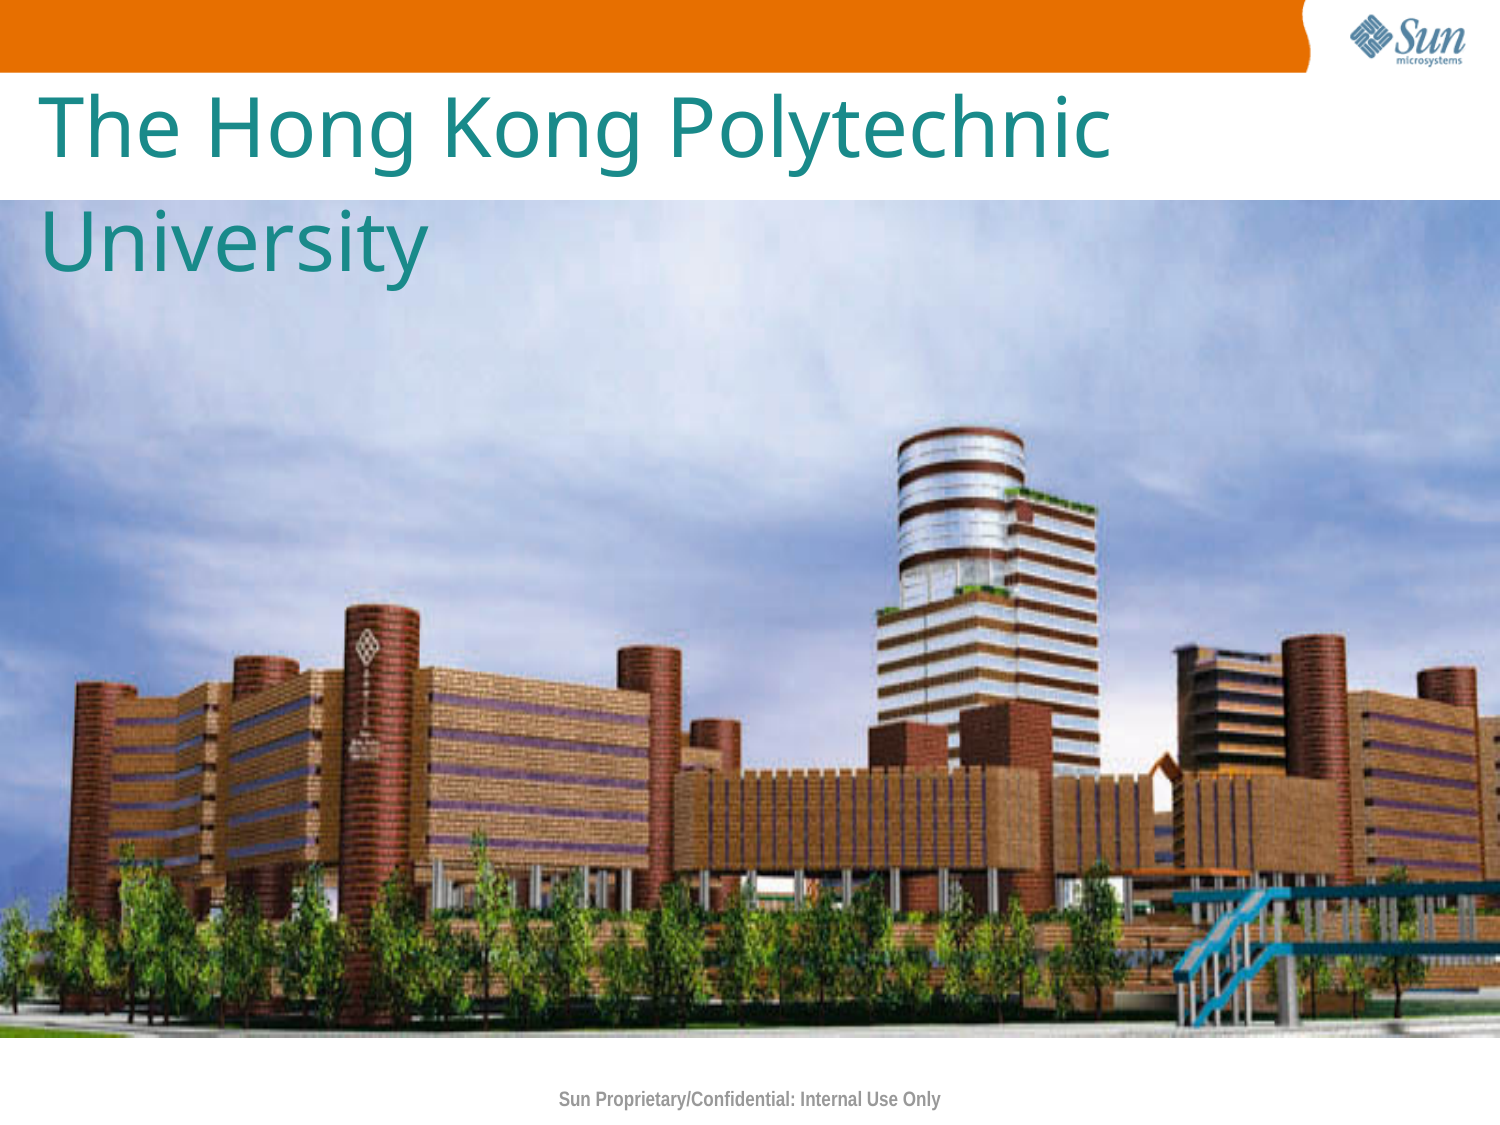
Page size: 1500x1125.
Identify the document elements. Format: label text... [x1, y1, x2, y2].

text_box The Hong Kong Polytechnic University [23, 61, 1500, 187]
picture [0, 200, 1500, 1038]
picture [0, 0, 1500, 75]
